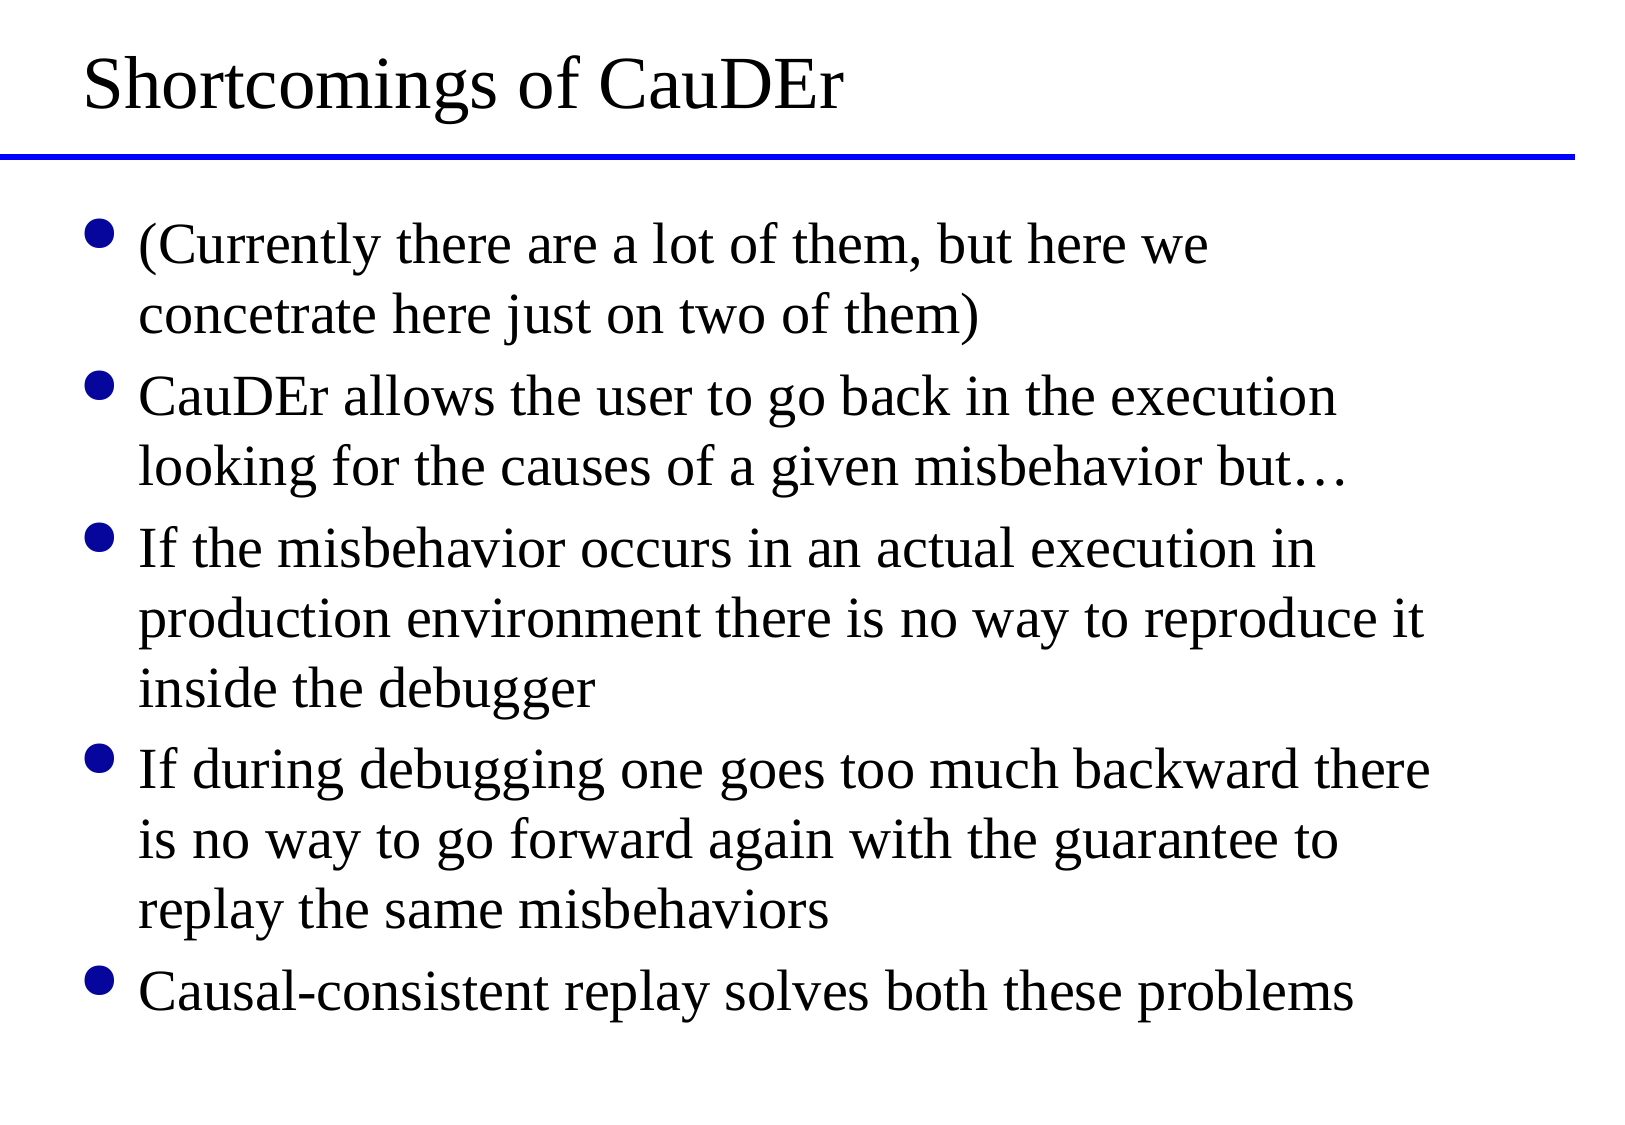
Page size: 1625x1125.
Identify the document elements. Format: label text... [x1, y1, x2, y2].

title Shortcomings of CauDEr [67, 27, 1544, 131]
list (Currently there are a lot of them, but here we concetrate here just on two of them) CauDEr allows the user to go back in the execution looking for the causes of a given misbehavior but… If the misbehavior occurs in an actual execution in production environment there is no way to reproduce it inside the debugger If during debugging one goes too much backward there is no way to go forward again with the guarantee to replay the same misbehaviors Causal-consistent replay solves both these problems [67, 198, 1478, 1061]
